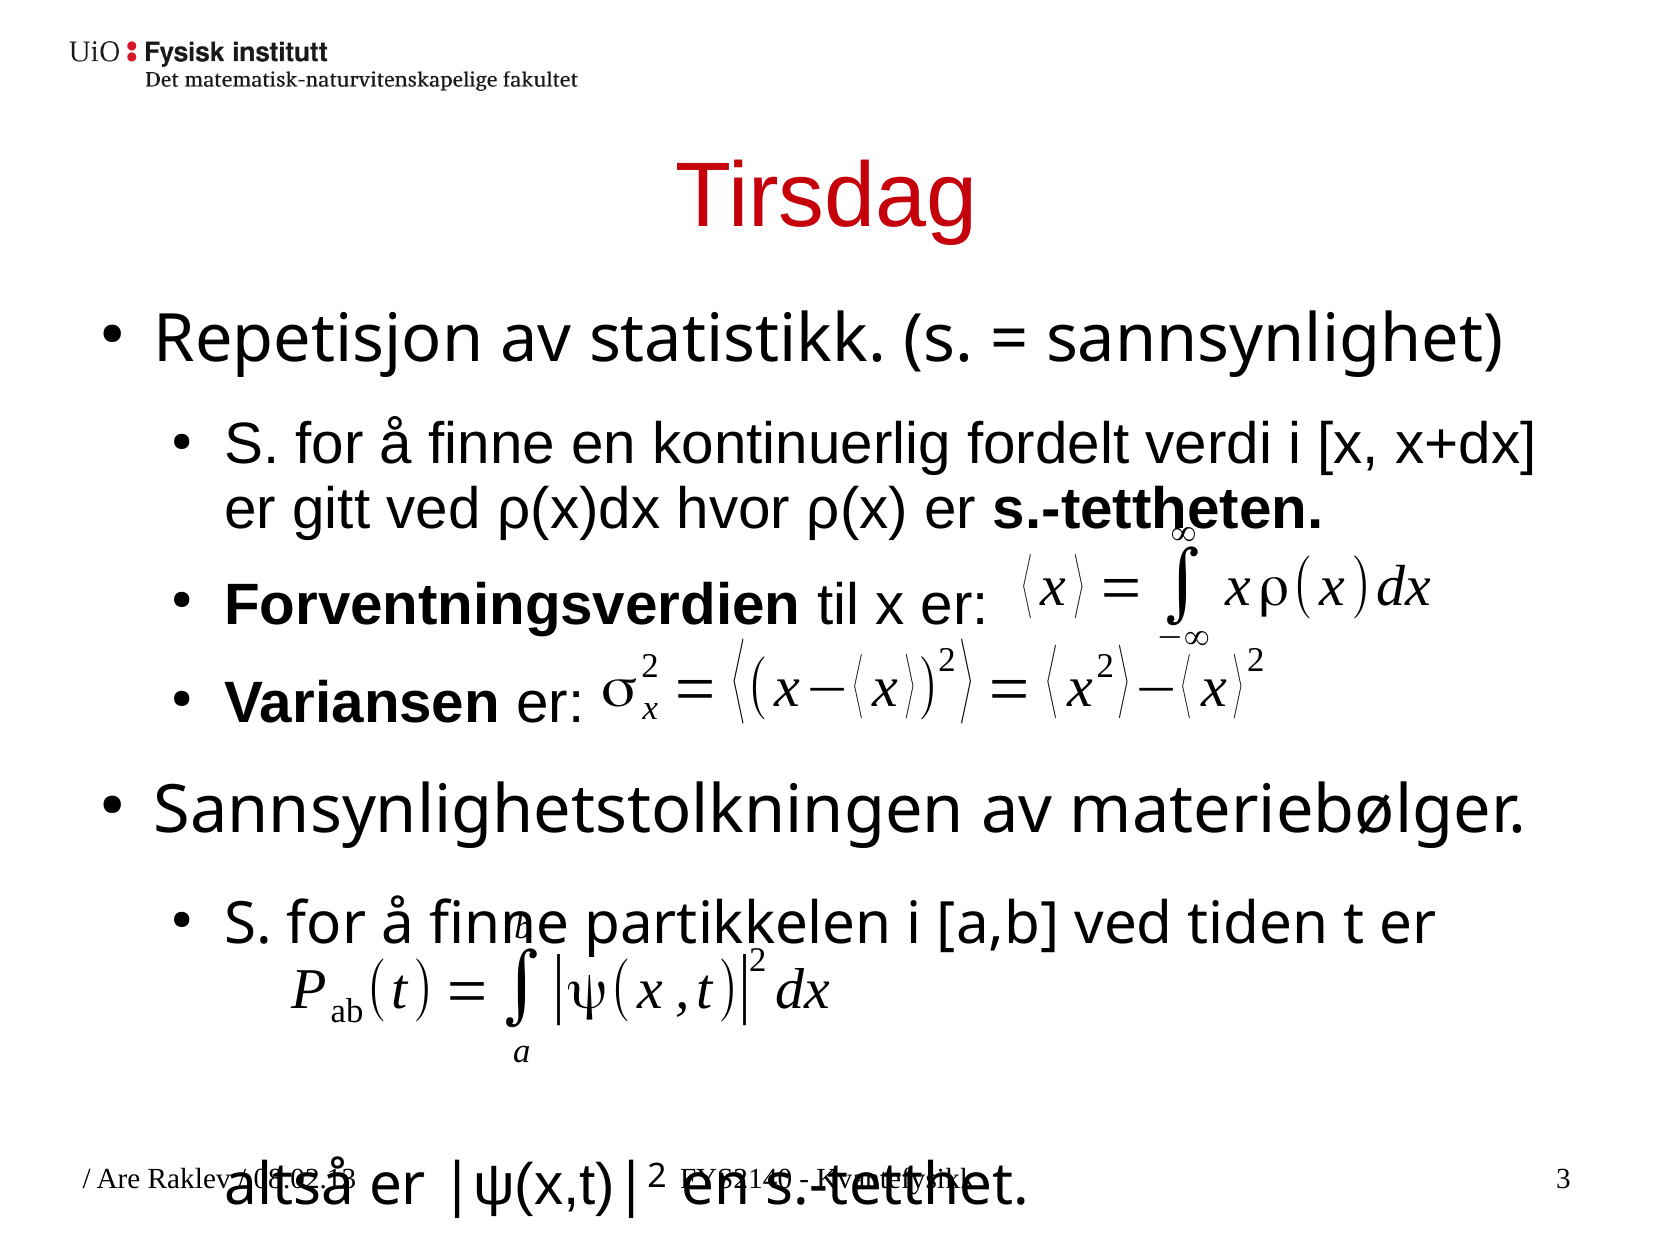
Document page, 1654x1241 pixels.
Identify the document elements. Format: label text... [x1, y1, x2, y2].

picture [68, 37, 581, 93]
chart [280, 907, 839, 1071]
list Repetisjon av statistikk. (s. = sannsynlighet) S. for å finne en kontinuerlig fordelt verdi i [x, x+dx] er gitt ved ρ(x)dx hvor ρ(x) er s.-tettheten. Forventningsverdien til x er: Variansen er: Sannsynlighetstolkningen av materiebølger. S. for å finne partikkelen i [a,b] ved tiden t er altså er |ψ(x,t)|2 en s.-tetthet. [82, 290, 1576, 1133]
chart [595, 525, 1440, 728]
title Tirsdag [82, 90, 1571, 290]
